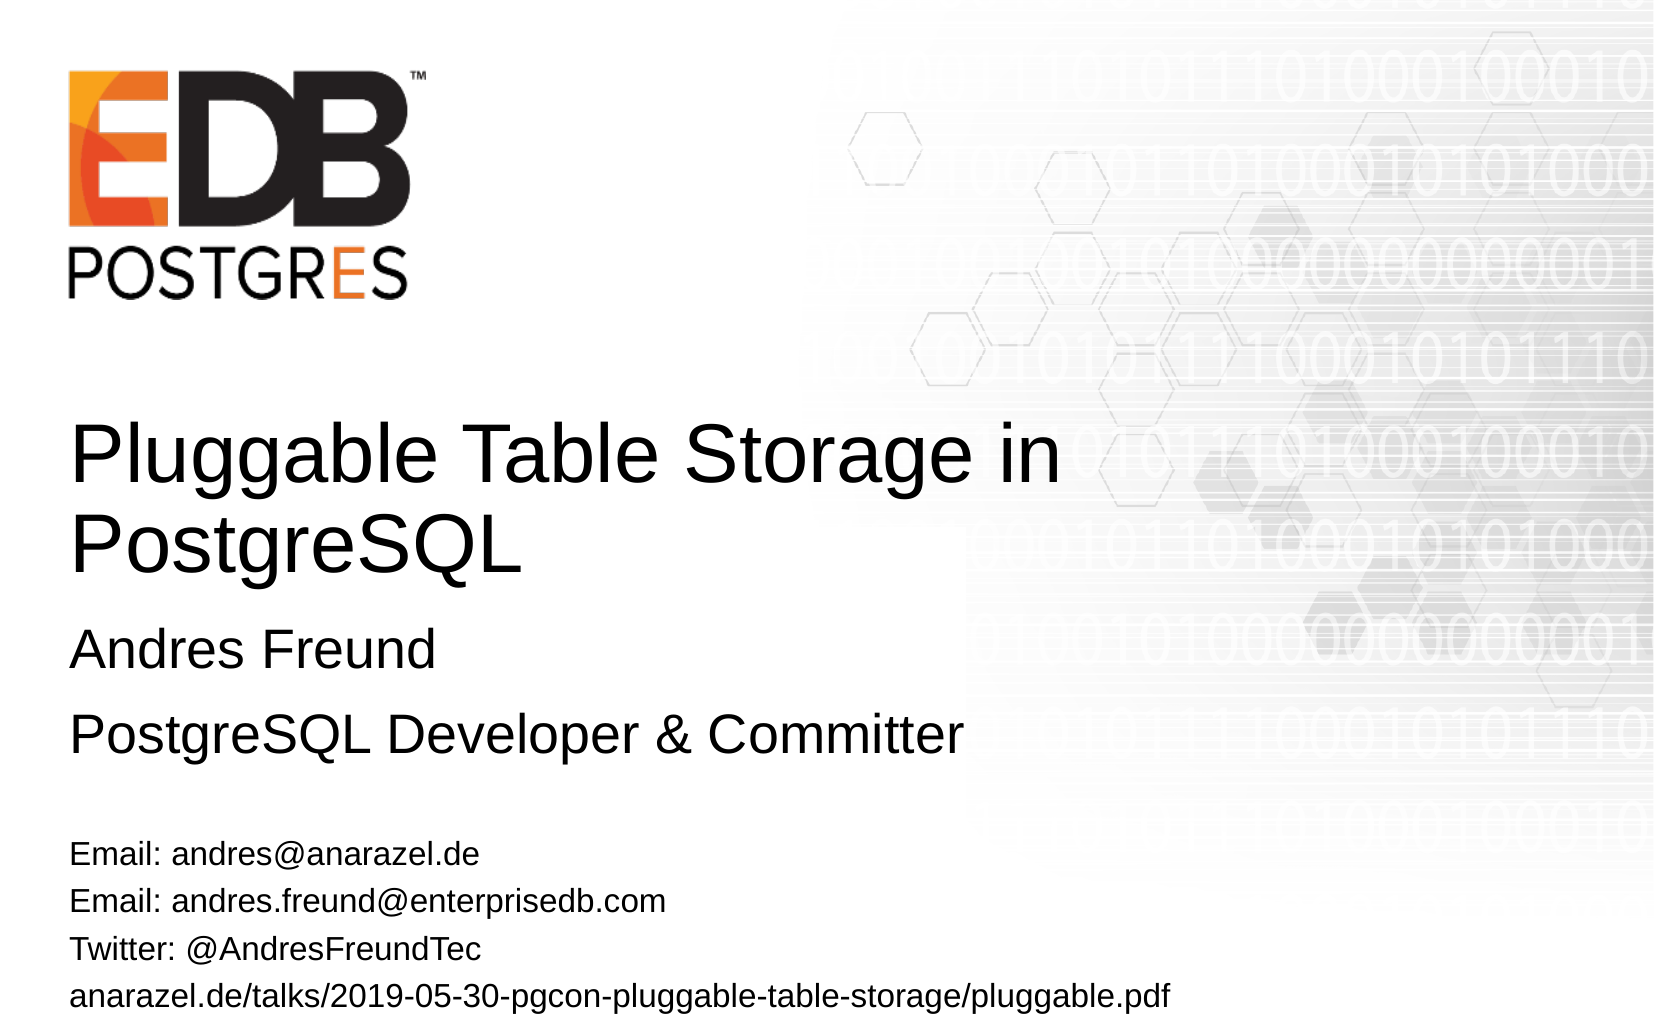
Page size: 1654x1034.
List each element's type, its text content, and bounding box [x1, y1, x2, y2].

list Email: andres@anarazel.de Email: andres.freund@enterprisedb.com Twitter: @AndresFreundTec anarazel.de/talks/2019-05-30-pgcon-pluggable-table-storage/pluggable.pdf [54, 825, 1275, 973]
title Pluggable Table Storage in PostgreSQL [55, 403, 1276, 609]
picture [14, 15, 426, 300]
list Andres Freund PostgreSQL Developer & Committer [54, 613, 1275, 752]
